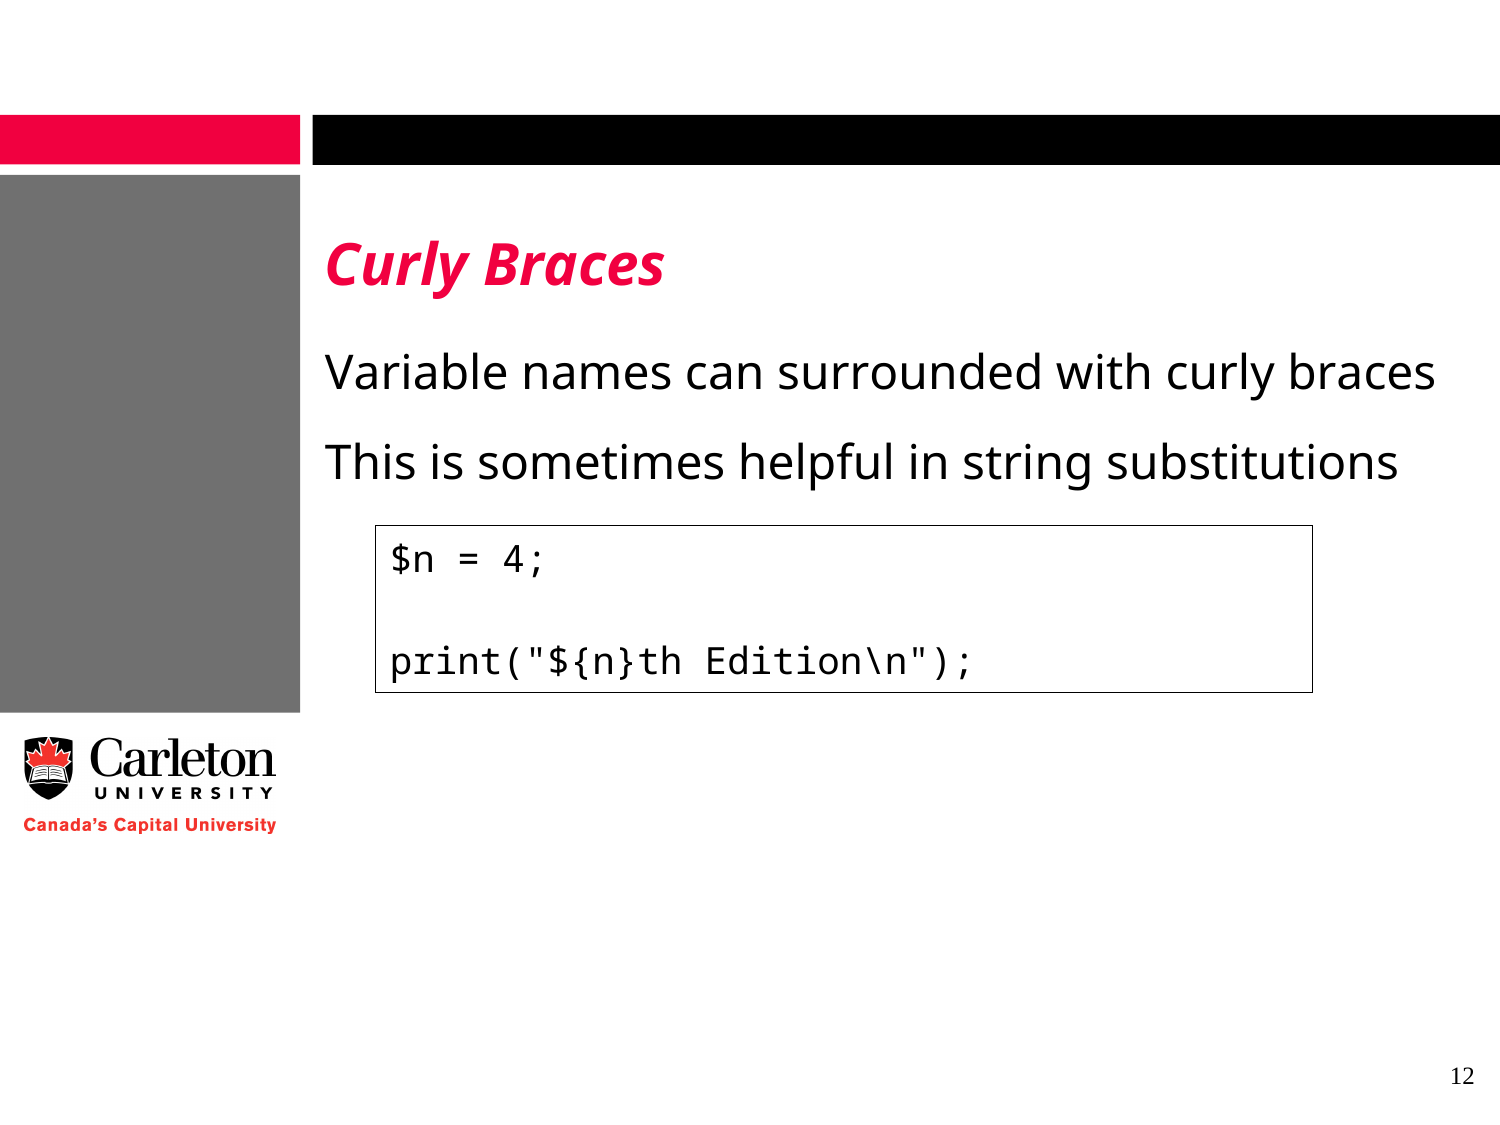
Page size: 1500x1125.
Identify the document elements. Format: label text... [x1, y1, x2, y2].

title Curly Braces [324, 194, 1450, 324]
text_box $n = 4; print("${n}th Edition\n"); [375, 525, 1313, 676]
list Variable names can surrounded with curly braces This is sometimes helpful in string substitutions [324, 324, 1450, 1036]
picture [24, 737, 276, 834]
